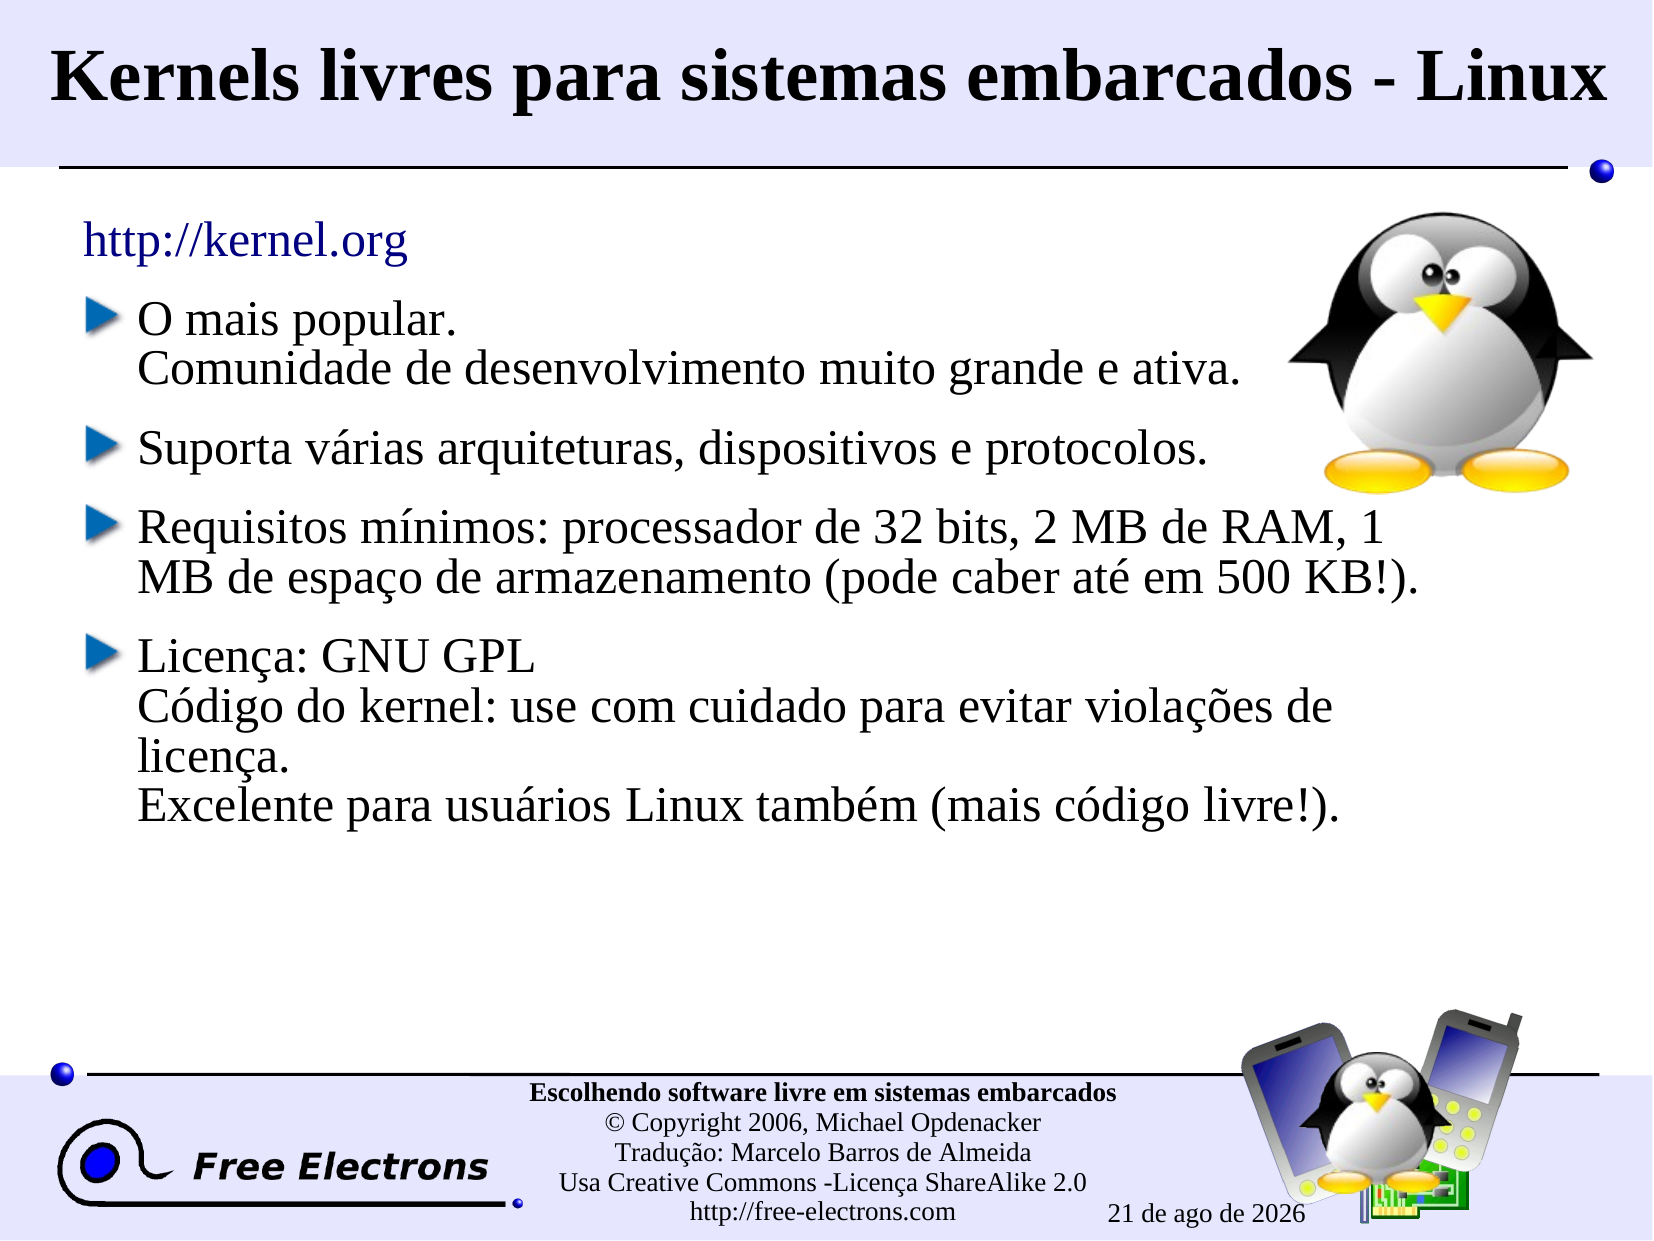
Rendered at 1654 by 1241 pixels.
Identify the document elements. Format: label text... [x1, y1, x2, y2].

picture [1231, 983, 1537, 1241]
picture [50, 1108, 527, 1216]
picture [1285, 210, 1598, 495]
list http://kernel.org O mais popular. Comunidade de desenvolvimento muito grande e ativa. Suporta várias arquiteturas, dispositivos e protocolos. Requisitos mínimos: processador de 32 bits, 2 MB de RAM, 1 MB de espaço de armazenamento (pode caber até em 500 KB!). Licença: GNU GPL Código do kernel: use com cuidado para evitar violações de licença. Excelente para usuários Linux também (mais código livre!). [66, 216, 1421, 1067]
title Kernels livres para sistemas embarcados - Linux [9, 25, 1615, 124]
